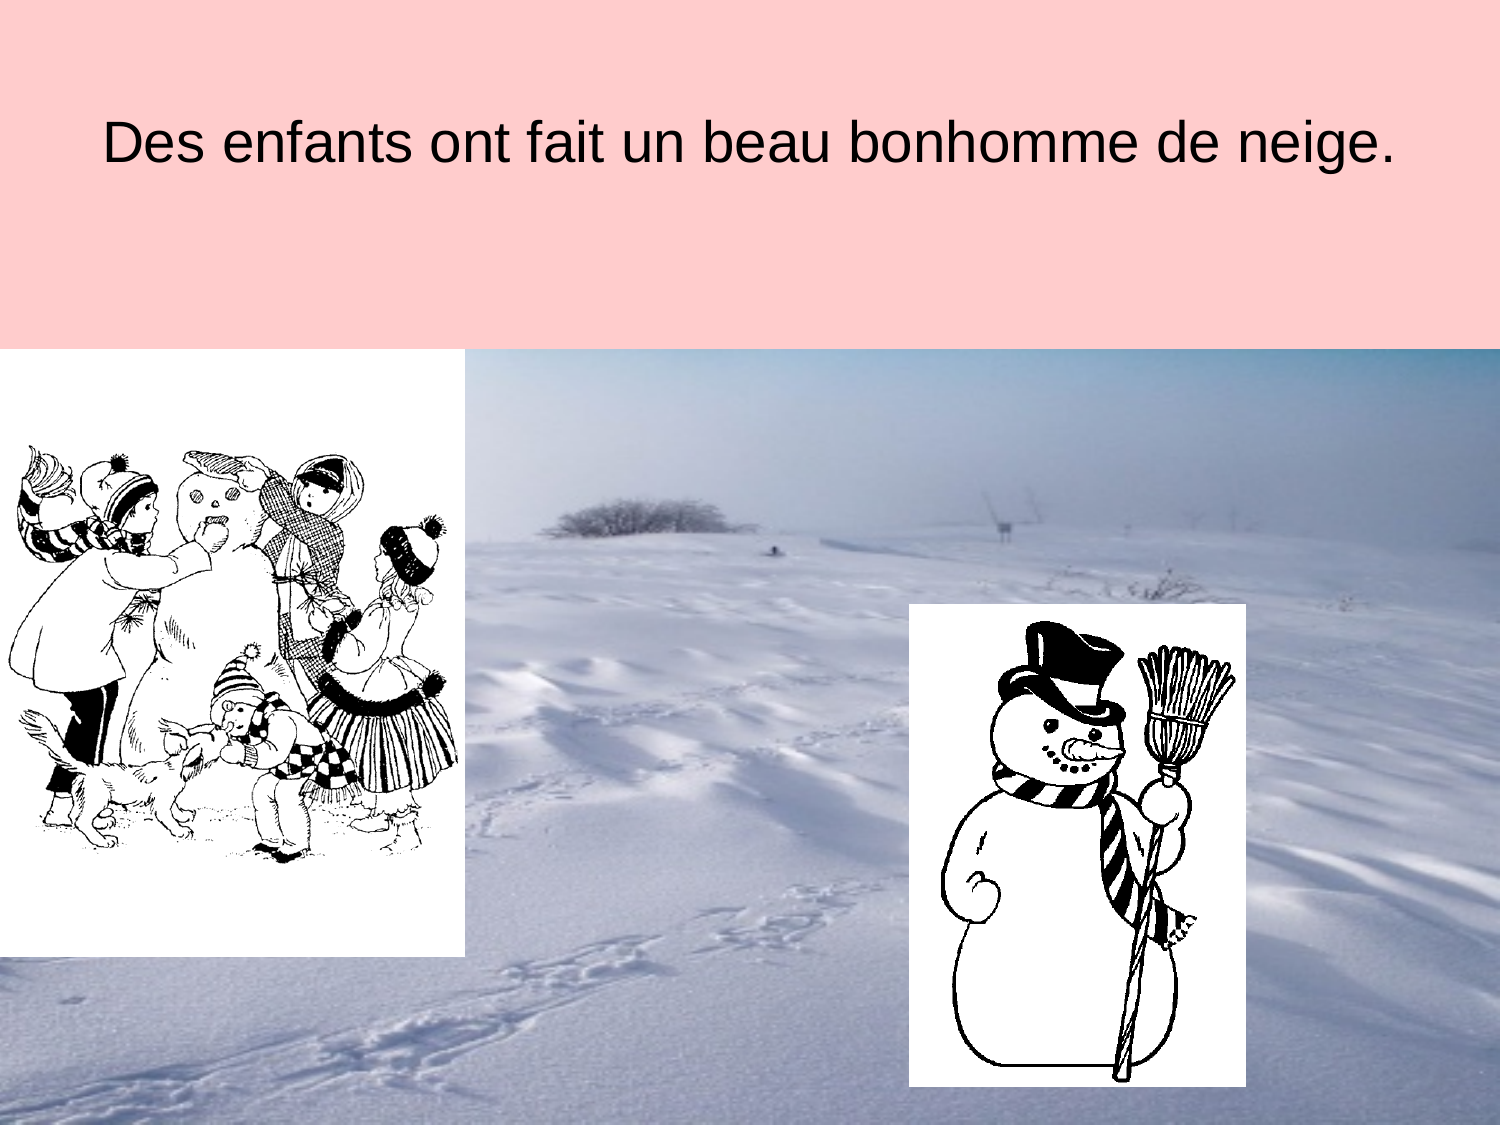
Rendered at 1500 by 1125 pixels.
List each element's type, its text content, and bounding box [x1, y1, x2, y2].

title Des enfants ont fait un beau bonhomme de neige. [75, 45, 1426, 233]
picture [0, 349, 1500, 1125]
